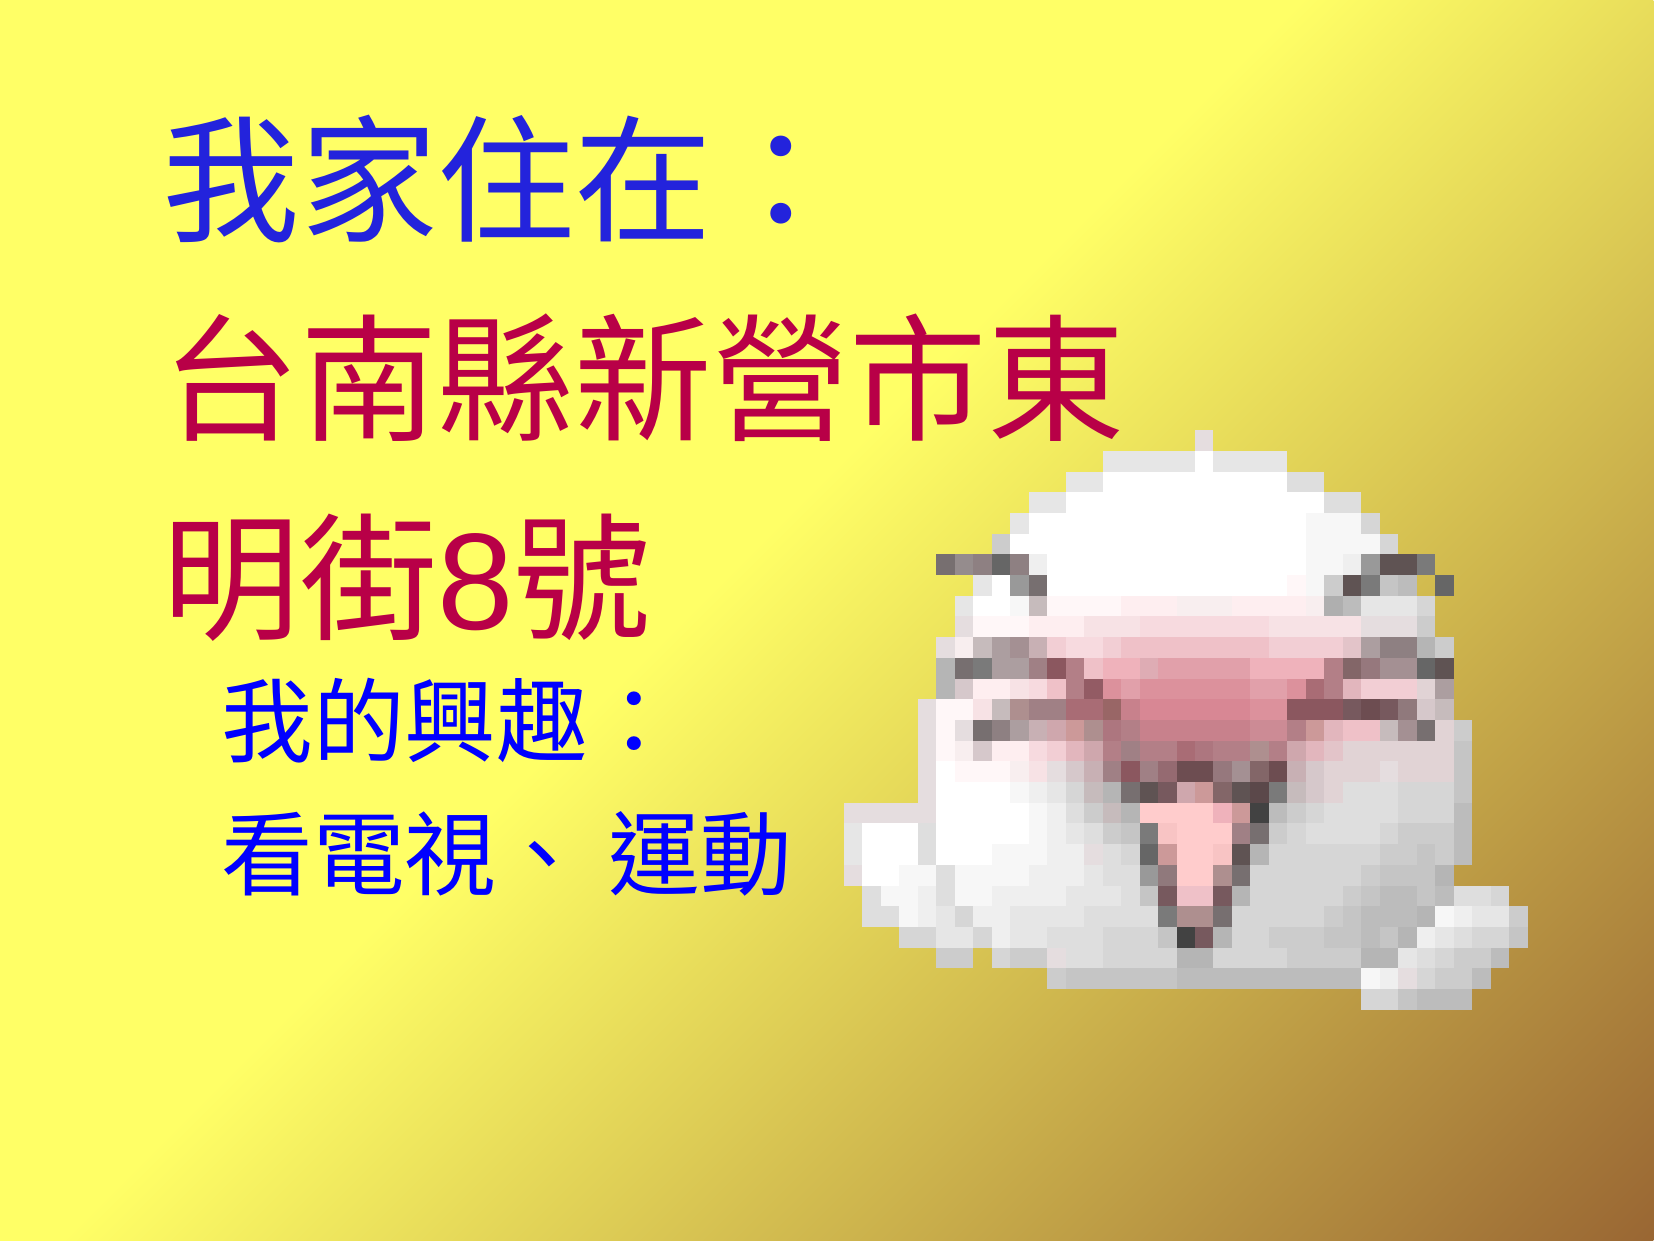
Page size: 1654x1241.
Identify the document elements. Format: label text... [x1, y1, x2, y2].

text_box 我的興趣： 看電視、 運動 [206, 641, 886, 987]
picture [826, 265, 1565, 1093]
text_box 我家住在： 台南縣新營市東明街8號 [147, 64, 1270, 621]
